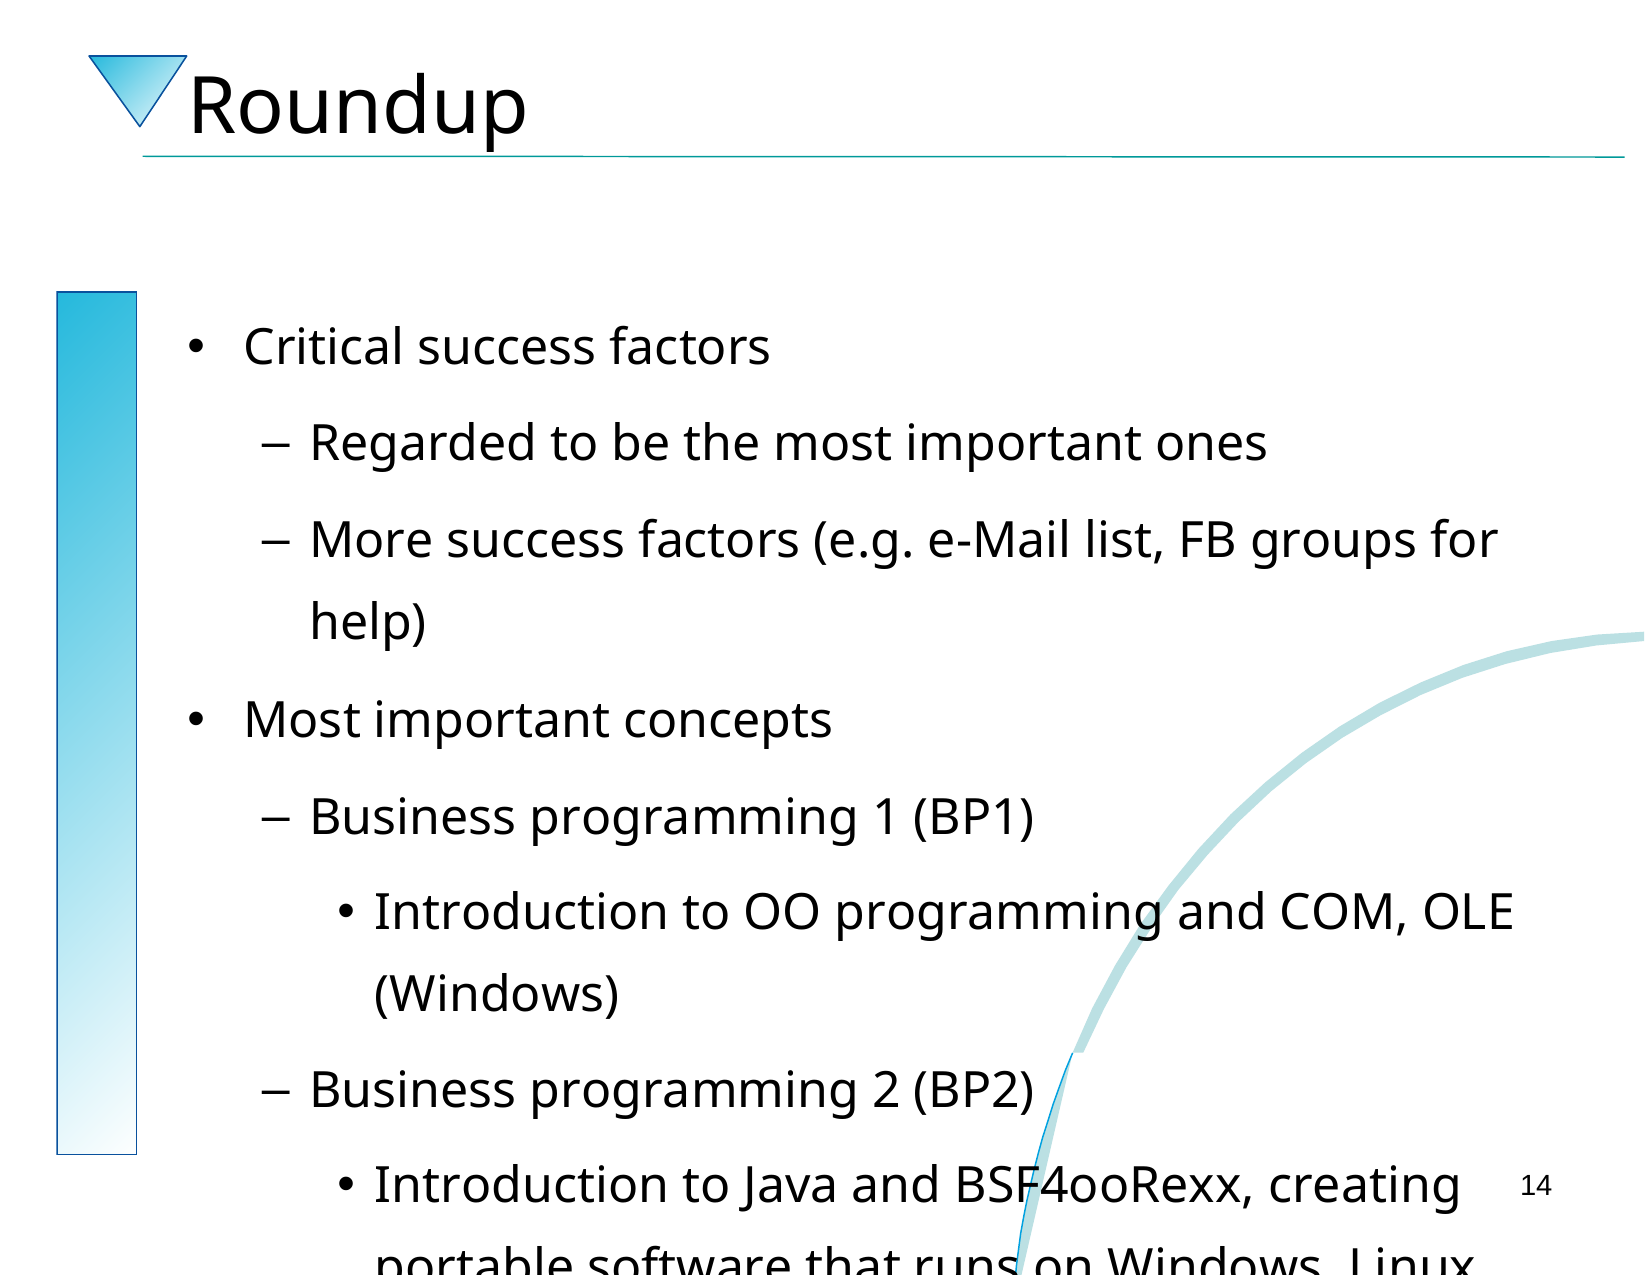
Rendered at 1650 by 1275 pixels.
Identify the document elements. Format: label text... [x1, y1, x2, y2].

list Critical success factors Regarded to be the most important ones More success factors (e.g. e-Mail list, FB groups for help) Most important concepts Business programming 1 (BP1) Introduction to OO programming and COM, OLE (Windows) Business programming 2 (BP2) Introduction to Java and BSF4ooRexx, creating portable software that runs on Windows, Linux, MacOS [187, 297, 1617, 1203]
title Roundup [187, 50, 1617, 264]
